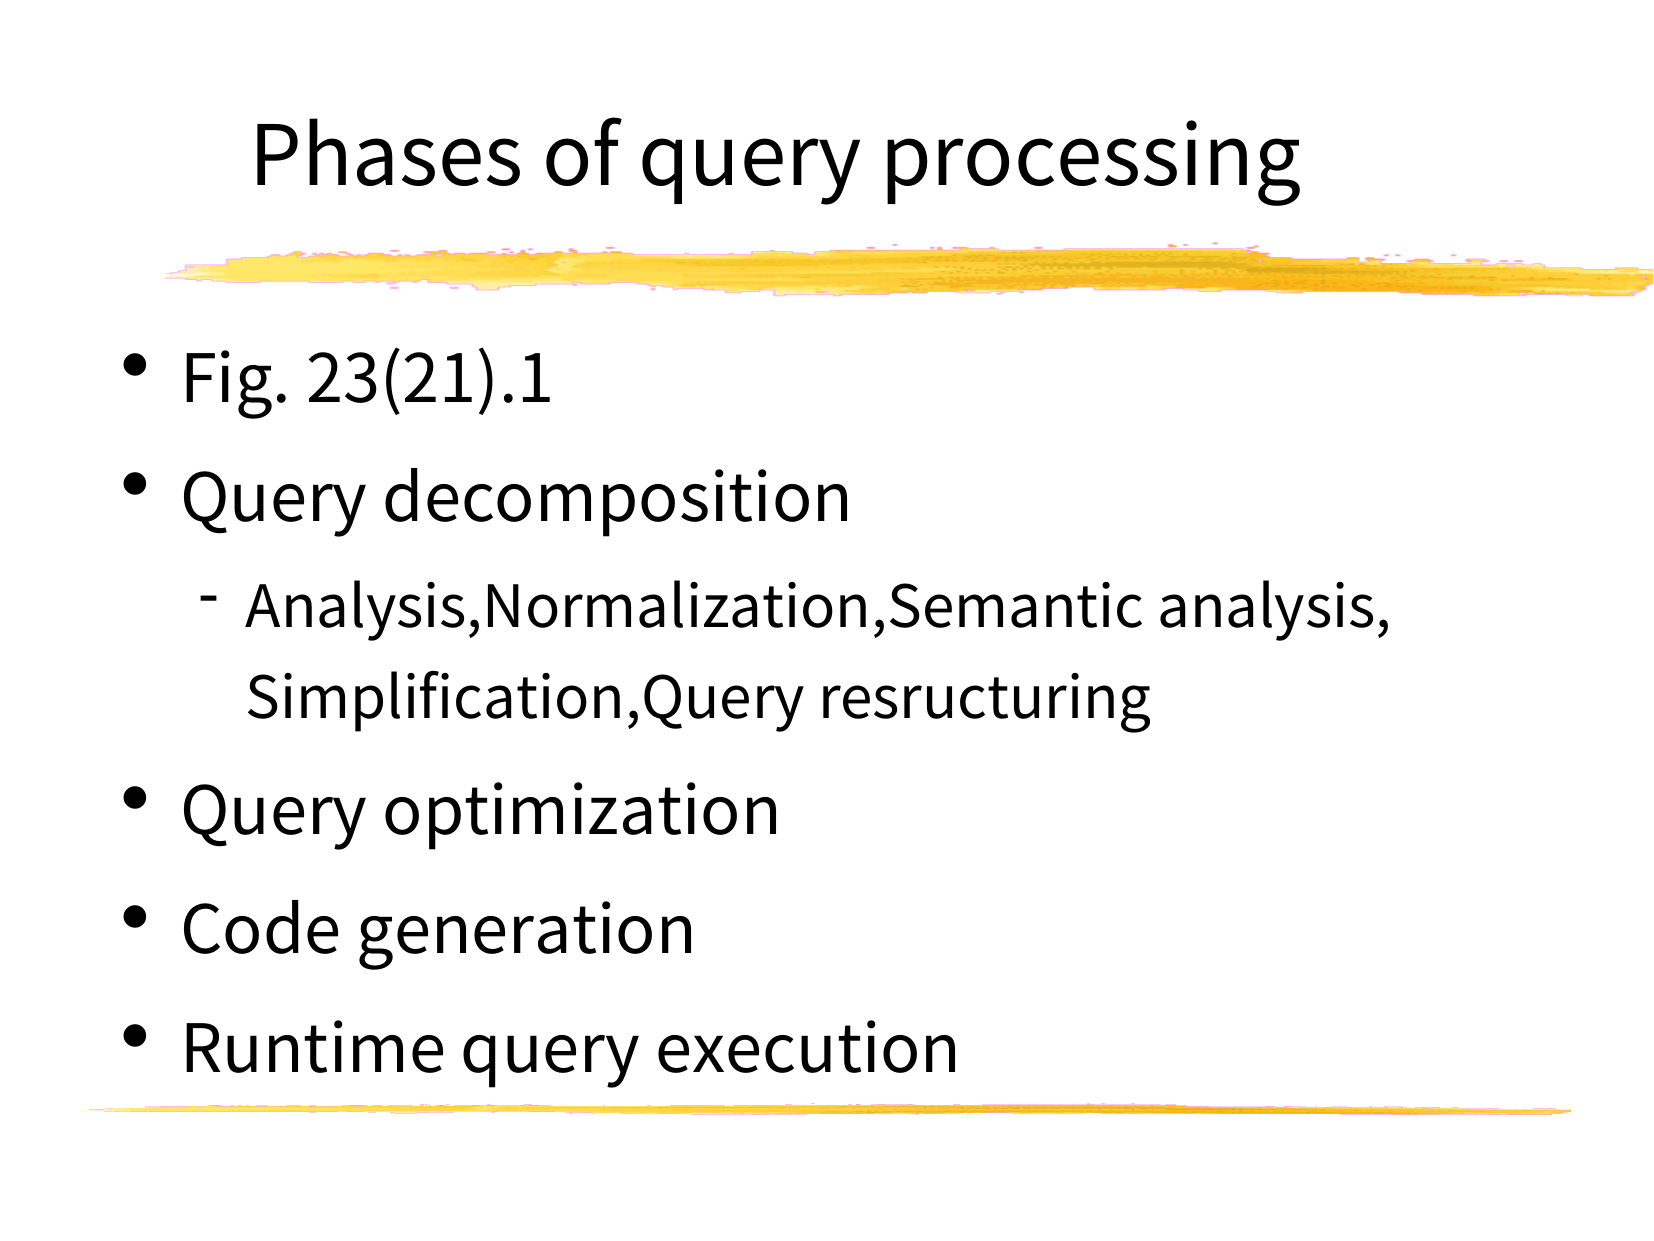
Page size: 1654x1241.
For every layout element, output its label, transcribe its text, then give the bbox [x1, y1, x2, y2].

picture [165, 237, 1654, 308]
list Fig. 23(21).1 Query decomposition Analysis,Normalization,Semantic analysis, Simplification,Query resructuring Query optimization Code generation Runtime query execution [124, 316, 1530, 1061]
title Phases of query processing [73, 39, 1479, 249]
picture [82, 1102, 1571, 1117]
